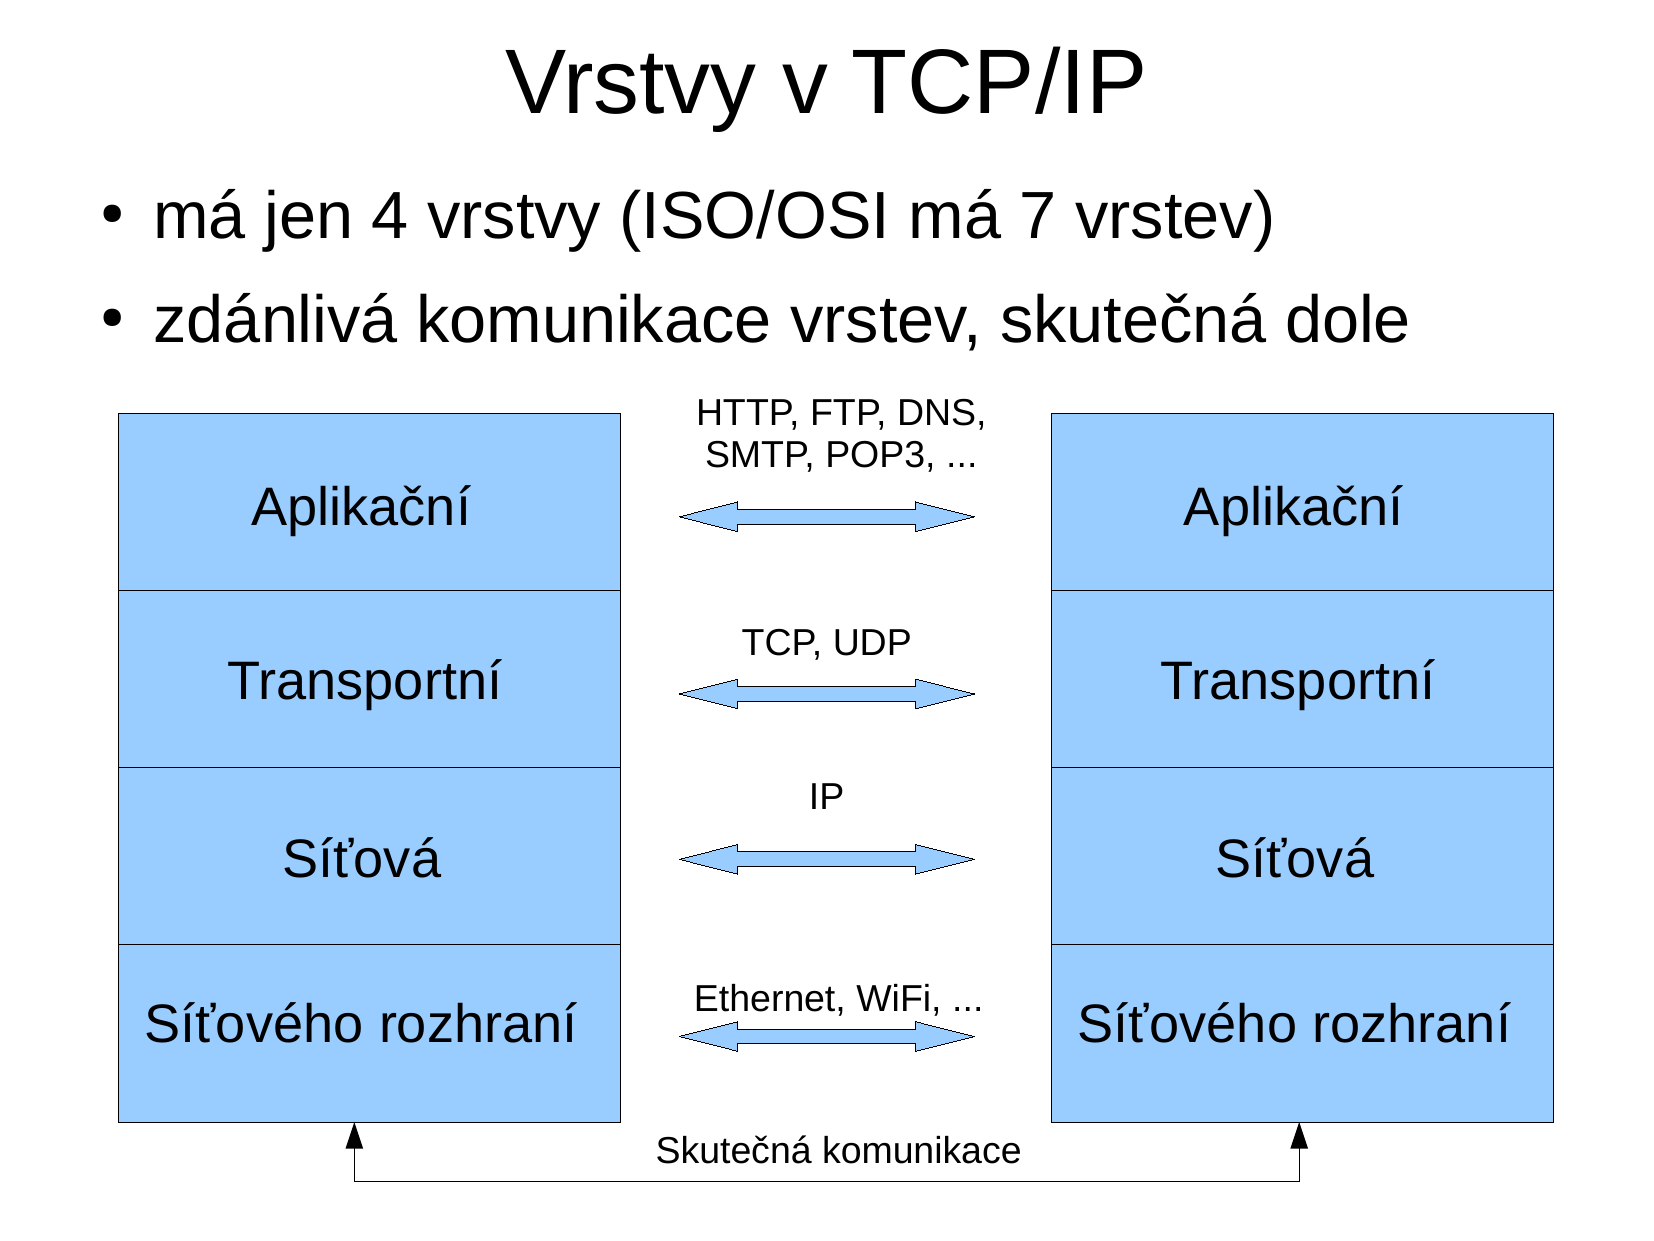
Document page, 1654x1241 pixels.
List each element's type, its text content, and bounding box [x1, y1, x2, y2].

text_box [679, 1027, 975, 1052]
text_box [1051, 945, 1554, 1123]
text_box TCP, UDP [708, 614, 945, 672]
text_box [118, 945, 621, 1123]
text_box Transportní [212, 643, 518, 720]
text_box Síťová [1200, 820, 1390, 897]
text_box Síťová [267, 820, 457, 897]
list má jen 4 vrstvy (ISO/OSI má 7 vrstev) zdánlivá komunikace vrstev, skutečná dole [82, 177, 1571, 414]
text_box [1051, 591, 1554, 767]
text_box Aplikační [236, 469, 487, 545]
text_box Síťového rozhraní [1062, 986, 1536, 1063]
text_box [679, 679, 975, 709]
text_box [118, 413, 621, 590]
text_box IP [708, 767, 945, 825]
text_box Síťového rozhraní [129, 986, 603, 1063]
text_box [1051, 413, 1554, 590]
text_box Transportní [1145, 643, 1452, 720]
text_box [118, 768, 621, 944]
text_box Ethernet, WiFi, ... [679, 970, 999, 1027]
text_box [1051, 768, 1554, 944]
text_box Aplikační [1169, 469, 1420, 545]
text_box [118, 591, 621, 767]
text_box [679, 501, 975, 532]
text_box [679, 844, 975, 875]
text_box Skutečná komunikace [631, 1122, 1046, 1179]
title Vrstvy v TCP/IP [82, 0, 1571, 177]
text_box HTTP, FTP, DNS, SMTP, POP3, ... [679, 383, 1004, 483]
